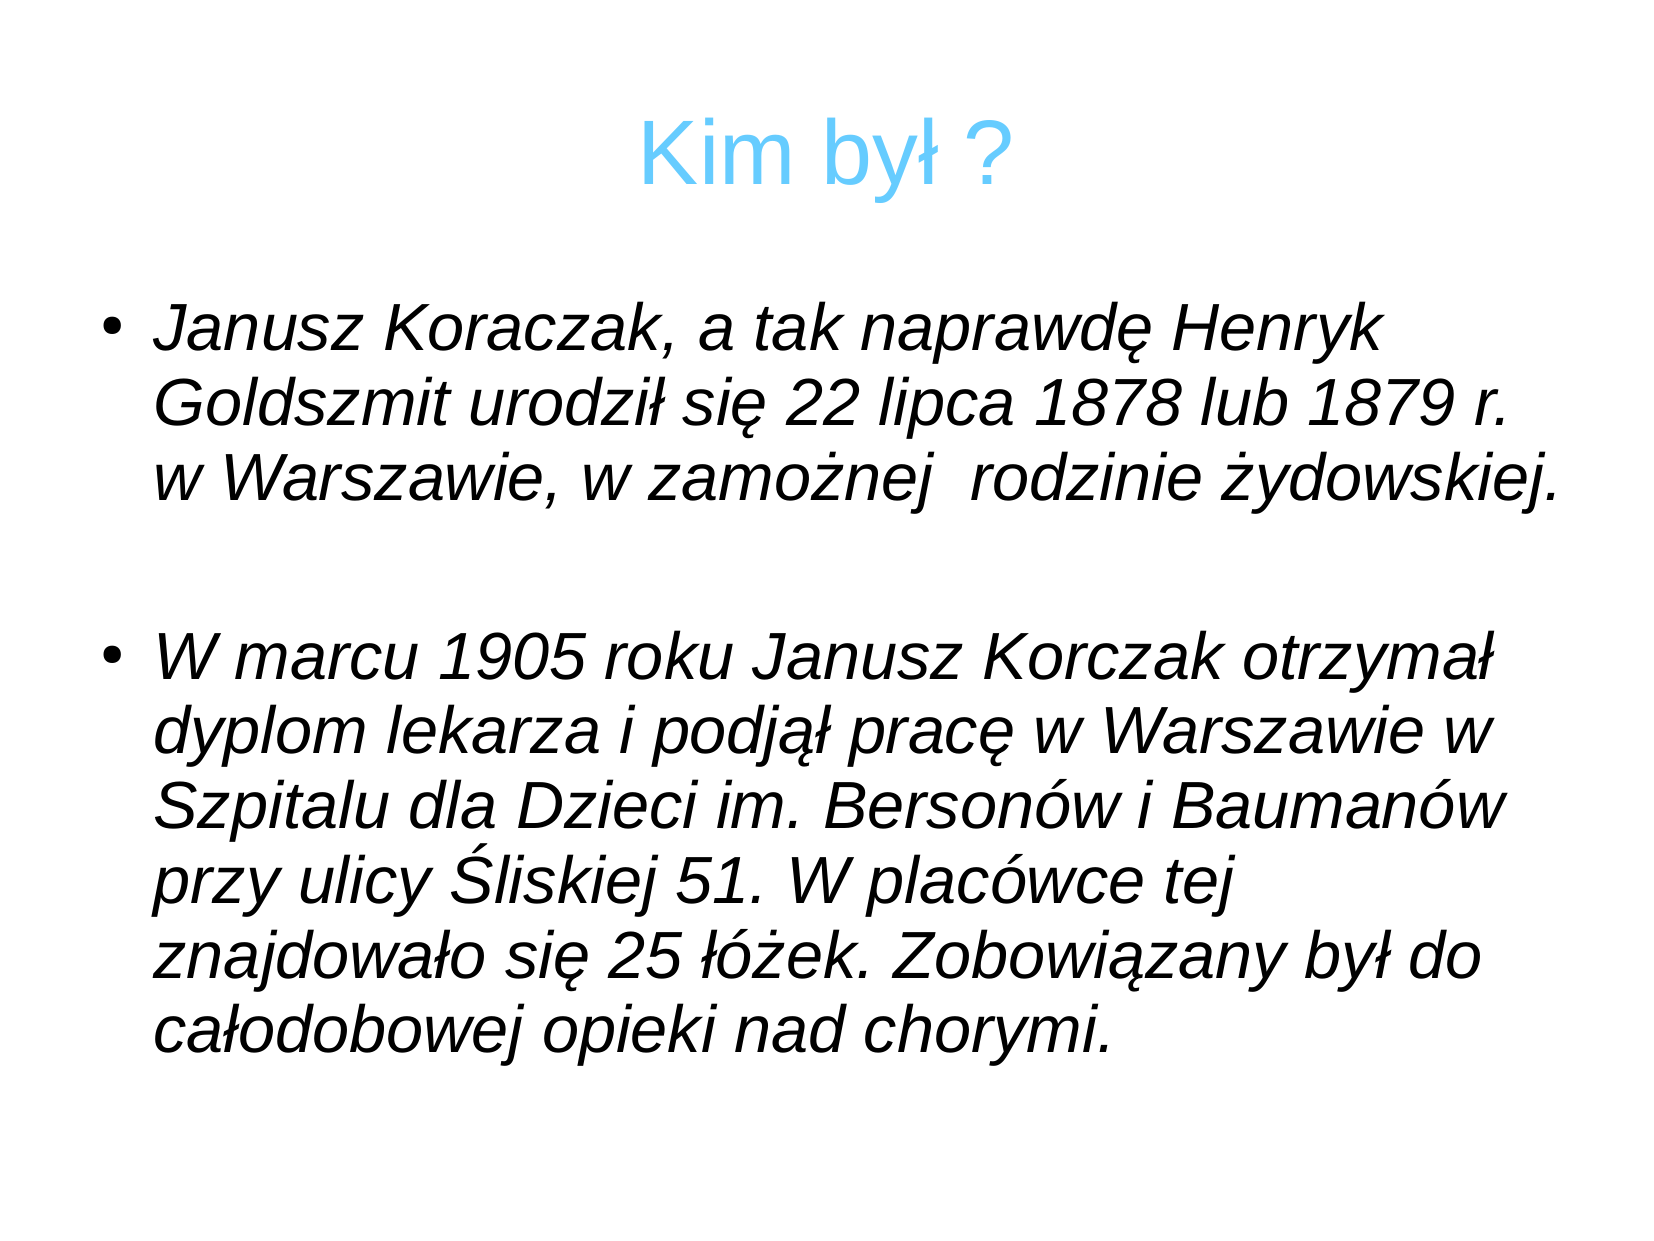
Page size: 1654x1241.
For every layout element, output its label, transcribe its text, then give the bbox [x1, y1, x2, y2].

title Kim był ? [82, 49, 1571, 257]
list Janusz Koraczak, a tak naprawdę Henryk Goldszmit urodził się 22 lipca 1878 lub 1879 r. w Warszawie, w zamożnej rodzinie żydowskiej. W marcu 1905 roku Janusz Korczak otrzymał dyplom lekarza i podjął pracę w Warszawie w Szpitalu dla Dzieci im. Bersonów i Baumanów przy ulicy Śliskiej 51. W placówce tej znajdowało się 25 łóżek. Zobowiązany był do całodobowej opieki nad chorymi. [82, 290, 1571, 1109]
